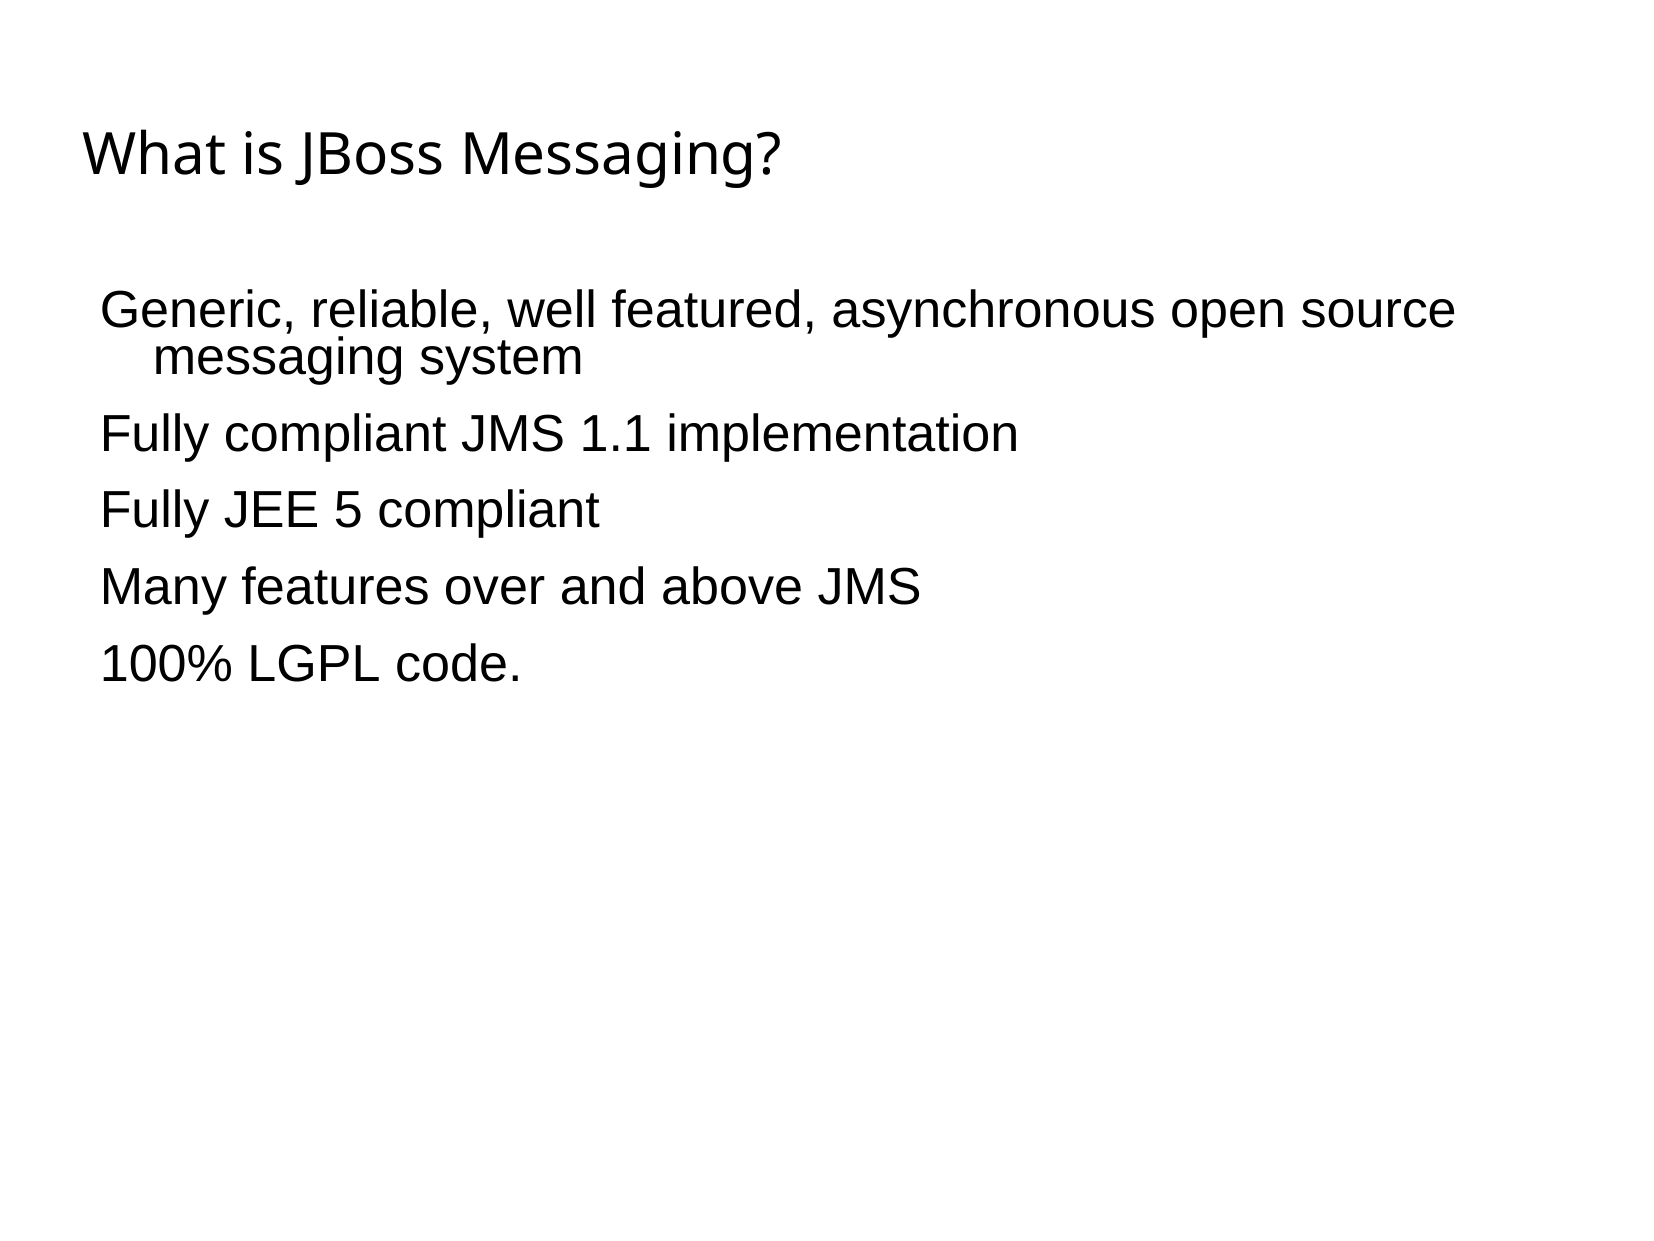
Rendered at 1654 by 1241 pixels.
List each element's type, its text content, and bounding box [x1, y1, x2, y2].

list Generic, reliable, well featured, asynchronous open source messaging system Fully compliant JMS 1.1 implementation Fully JEE 5 compliant Many features over and above JMS 100% LGPL code. [82, 290, 1571, 1094]
title What is JBoss Messaging? [82, 56, 1571, 249]
